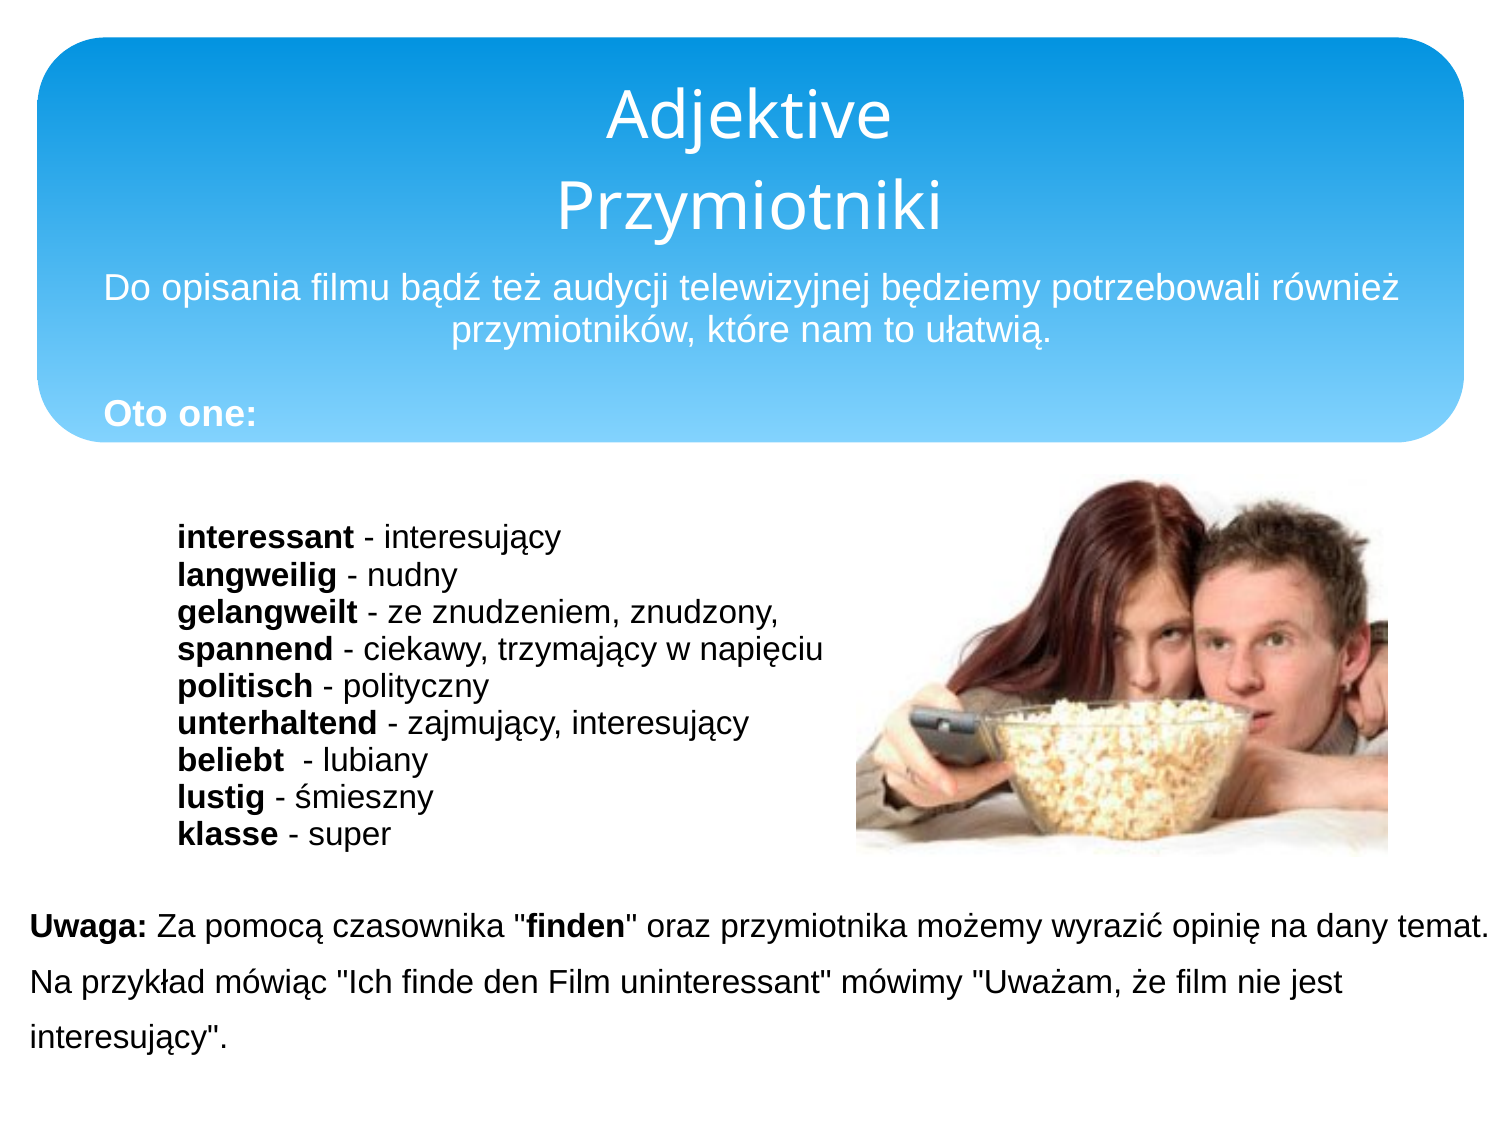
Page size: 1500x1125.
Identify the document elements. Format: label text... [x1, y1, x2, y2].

text_box Do opisania filmu bądź też audycji telewizyjnej będziemy potrzebowali również przymiotników, które nam to ułatwią. Oto one: [88, 258, 1422, 443]
picture [856, 474, 1388, 857]
title Adjektive Przymiotniki [75, 62, 1425, 254]
subtitle interessant - interesujący langweilig - nudny gelangweilt - ze znudzeniem, znudzony, spannend - ciekawy, trzymający w napięciu politisch - polityczny unterhaltend - zajmujący, interesujący beliebt - lubiany lustig - śmieszny klasse - super Uwaga: Za pomocą czasownika "finden" oraz przymiotnika możemy wyrazić opinię na dany temat. Na przykład mówiąc "Ich finde den Film uninteressant" mówimy "Uważam, że film nie jest interesujący". [29, 511, 1500, 1063]
